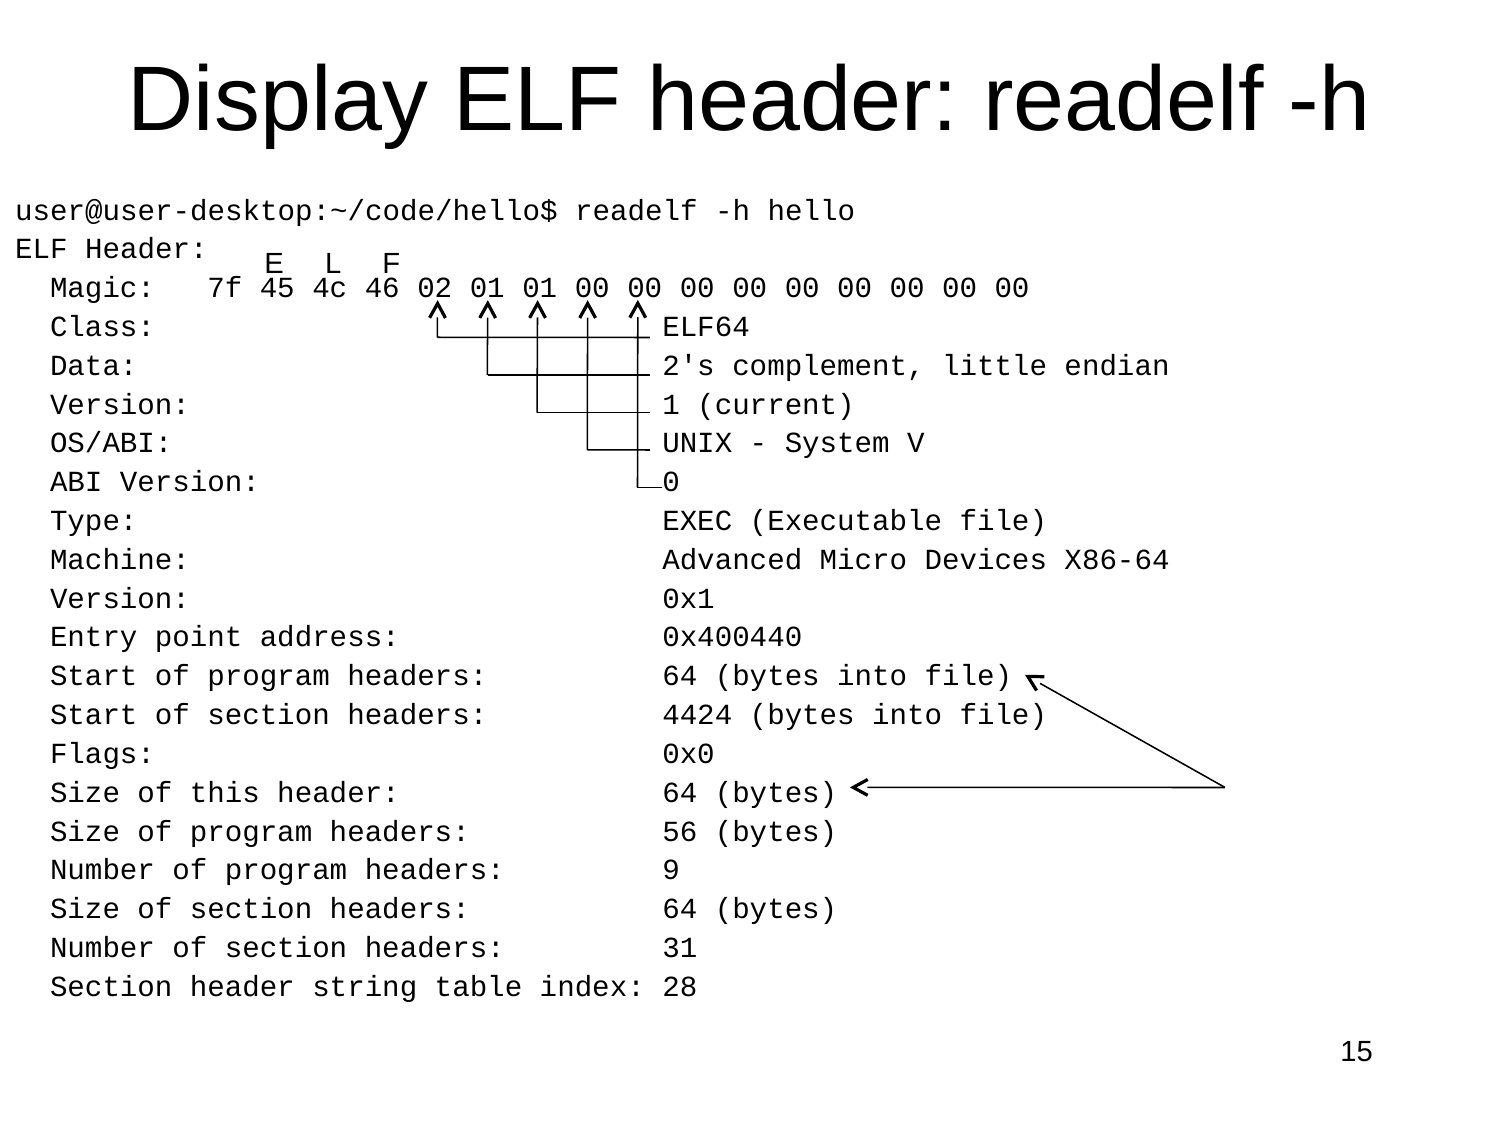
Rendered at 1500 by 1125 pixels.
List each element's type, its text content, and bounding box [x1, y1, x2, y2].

text_box E L F [249, 236, 416, 288]
list user@user-desktop:~/code/hello$ readelf -h hello ELF Header: Magic: 7f 45 4c 46 02 01 01 00 00 00 00 00 00 00 00 00 Class: ELF64 Data: 2's complement, little endian Version: 1 (current) OS/ABI: UNIX - System V ABI Version: 0 Type: EXEC (Executable file) Machine: Advanced Micro Devices X86-64 Version: 0x1 Entry point address: 0x400440 Start of program headers: 64 (bytes into file) Start of section headers: 4424 (bytes into file) Flags: 0x0 Size of this header: 64 (bytes) Size of program headers: 56 (bytes) Number of program headers: 9 Size of section headers: 64 (bytes) Number of section headers: 31 Section header string table index: 28 [0, 187, 1388, 1063]
title Display ELF header: readelf -h [0, 0, 1500, 188]
text_box <number> [1074, 1025, 1388, 1101]
